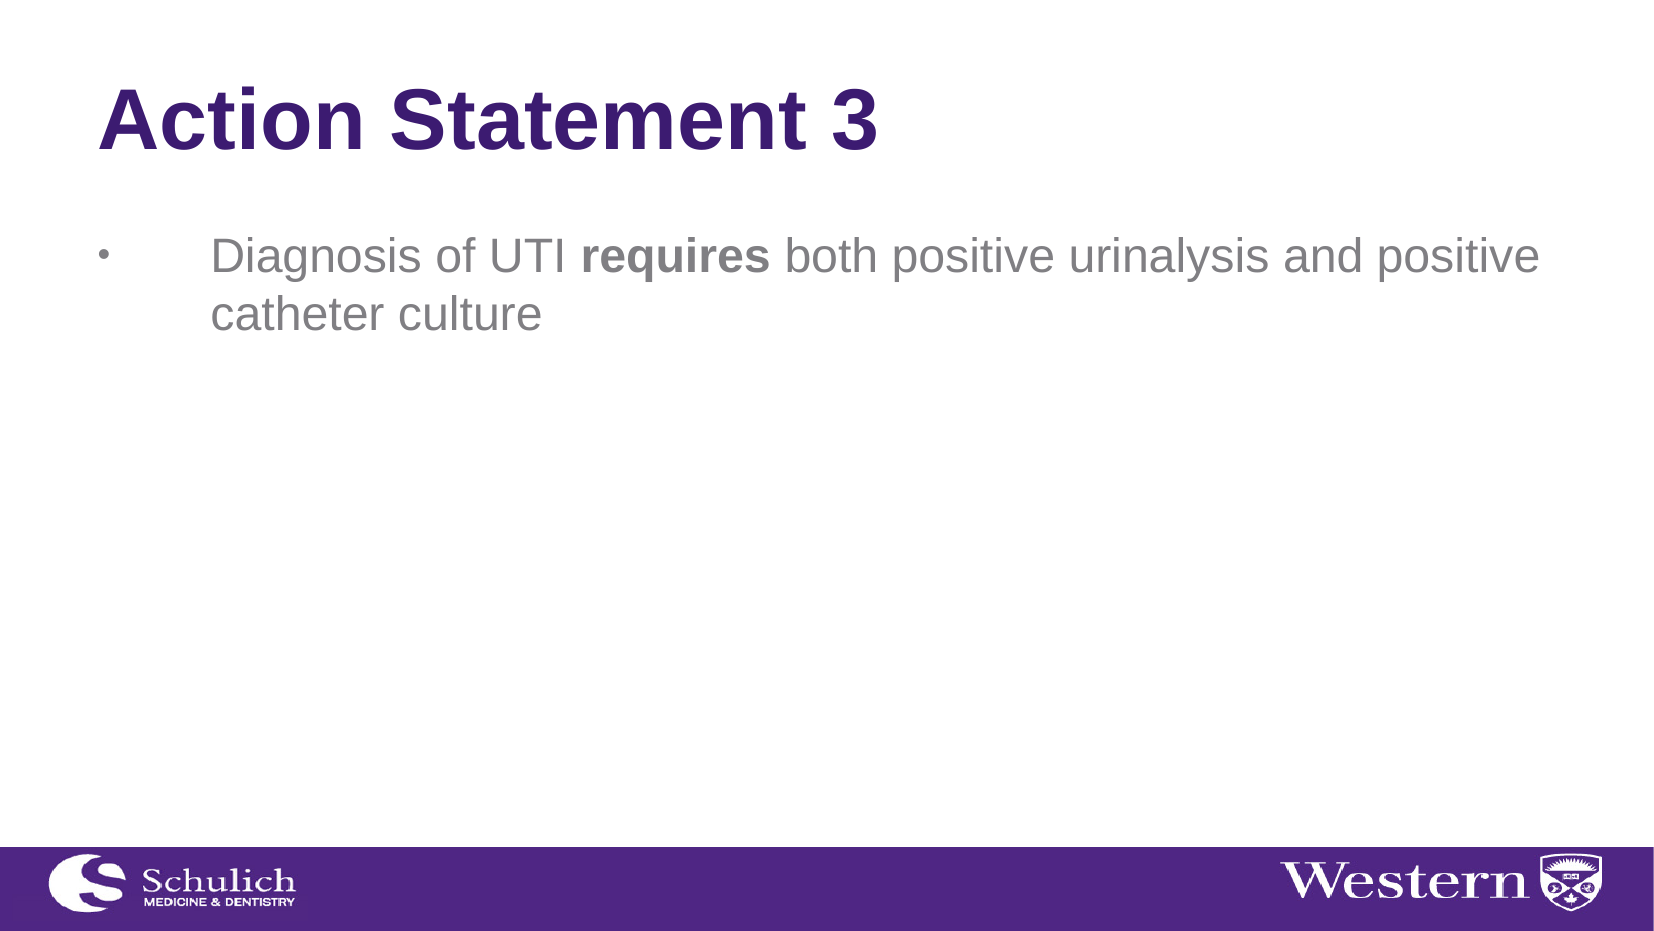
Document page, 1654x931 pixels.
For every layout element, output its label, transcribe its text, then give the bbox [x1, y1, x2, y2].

title Action Statement 3 [82, 37, 1571, 193]
list Diagnosis of UTI requires both positive urinalysis and positive catheter culture [82, 217, 1571, 831]
picture [0, 0, 1654, 931]
